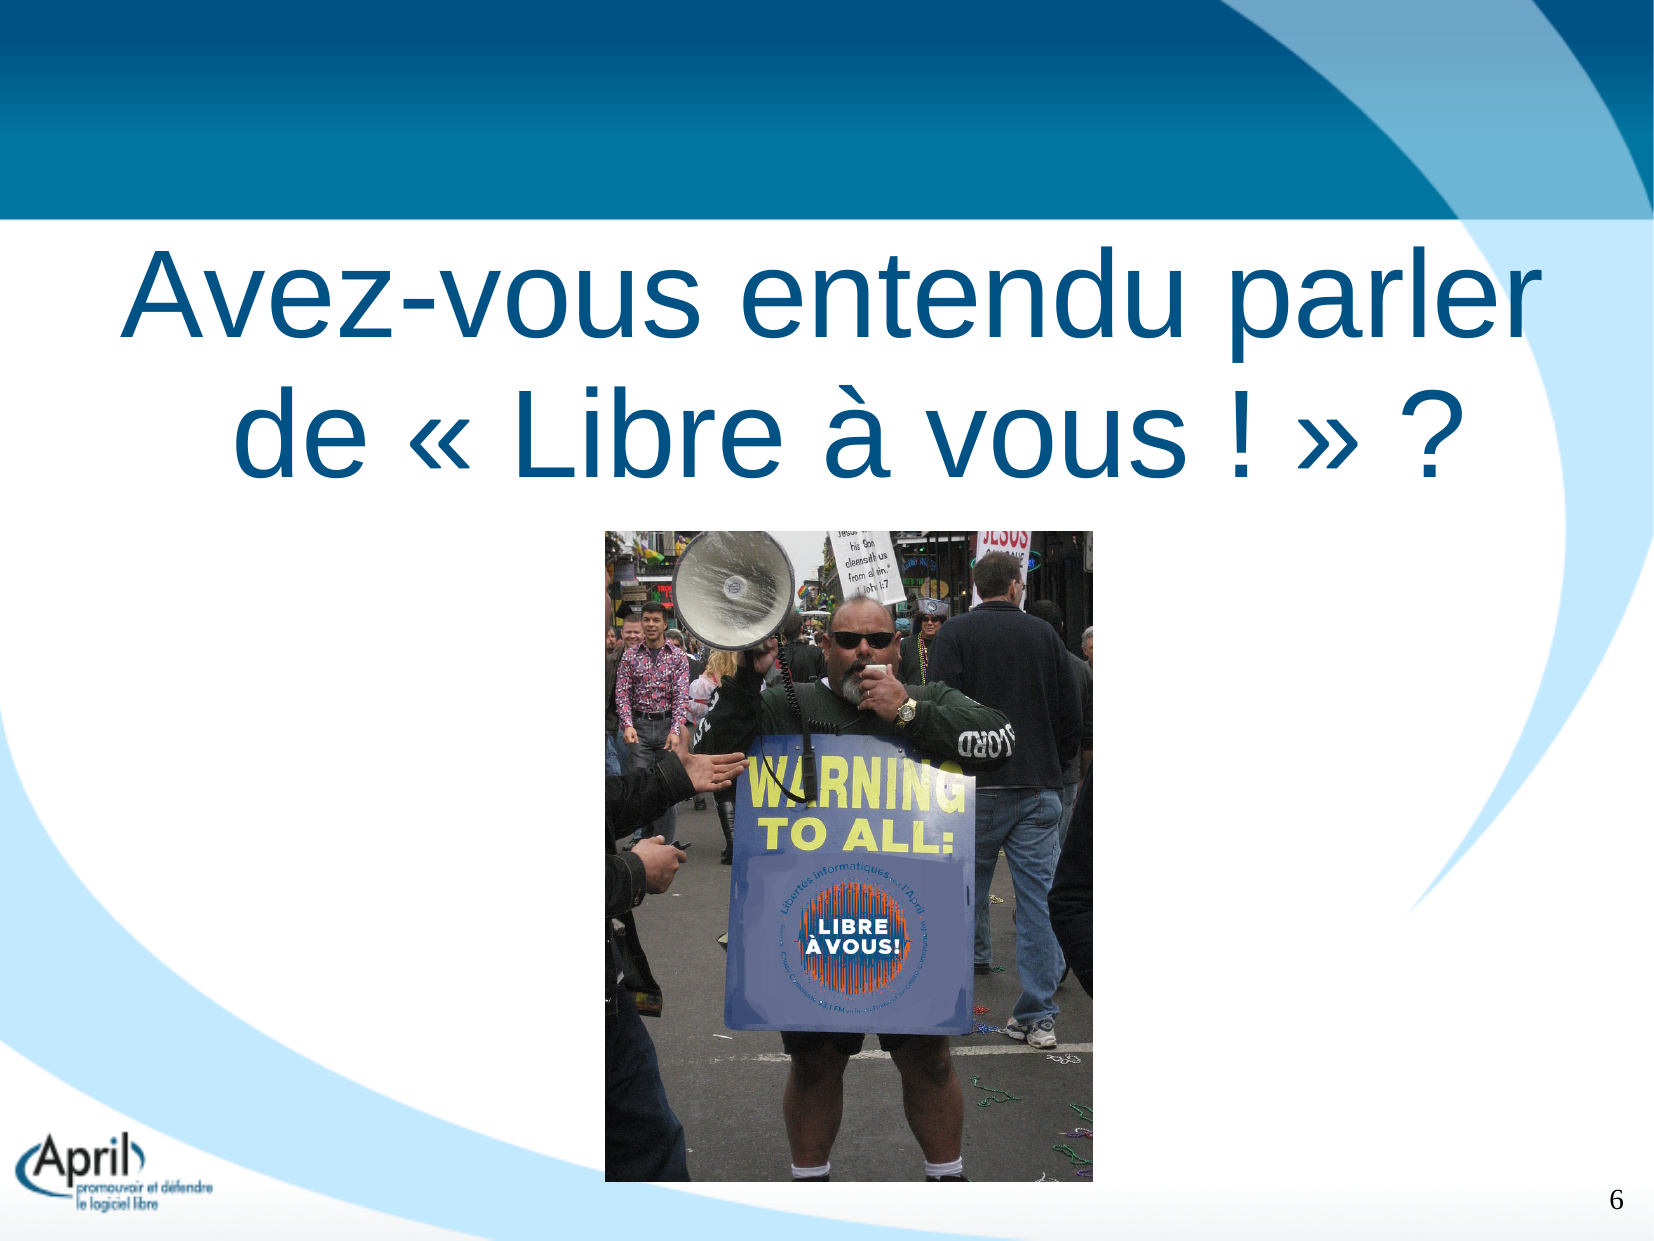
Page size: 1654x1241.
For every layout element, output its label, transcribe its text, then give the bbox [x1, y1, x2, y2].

list Avez-vous entendu parler de « Libre à vous ! » ? [0, 224, 1654, 1043]
picture [0, 531, 1654, 1241]
picture [0, 0, 1654, 224]
